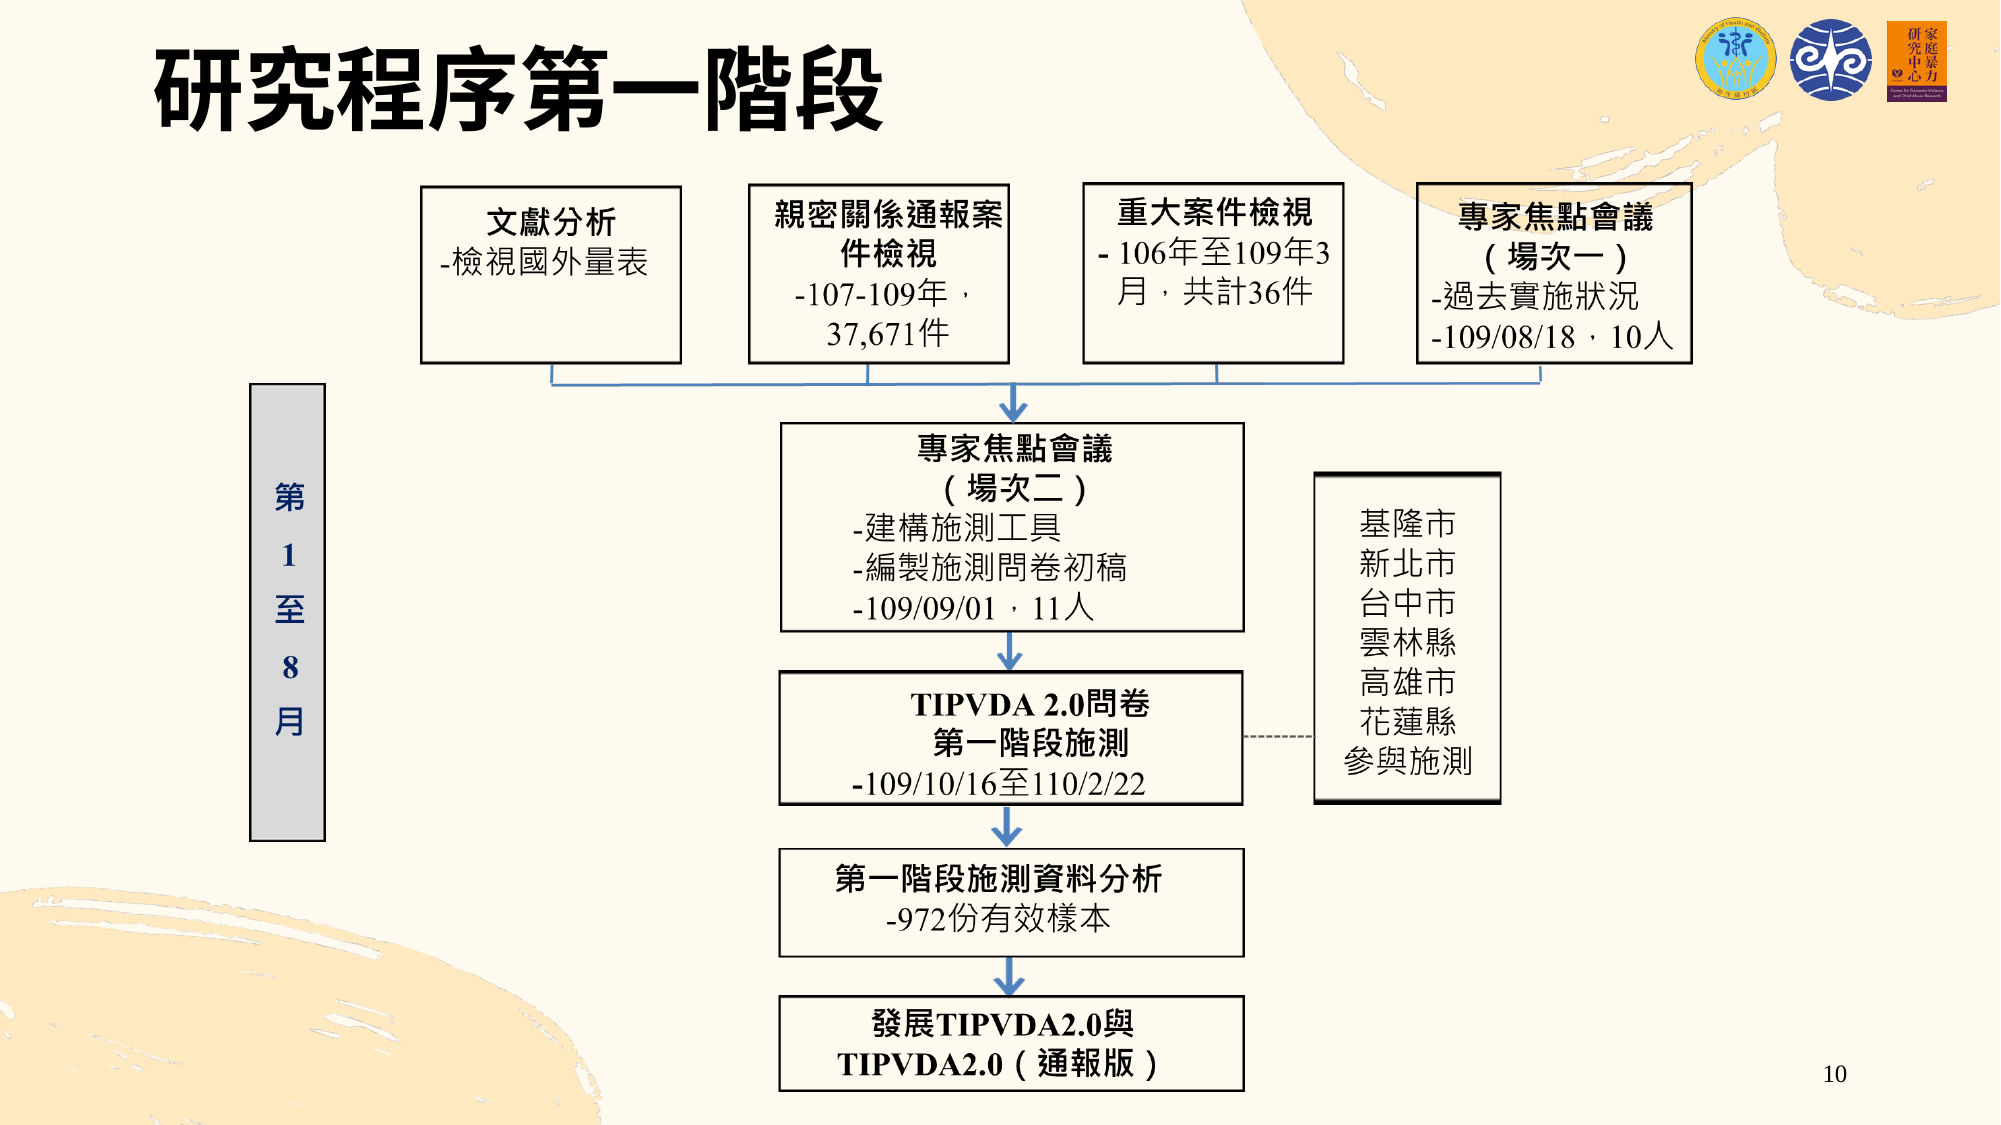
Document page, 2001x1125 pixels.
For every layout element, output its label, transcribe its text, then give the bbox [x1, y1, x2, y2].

picture [0, 0, 2001, 1125]
title 研究程序第一階段 [137, 37, 1863, 255]
